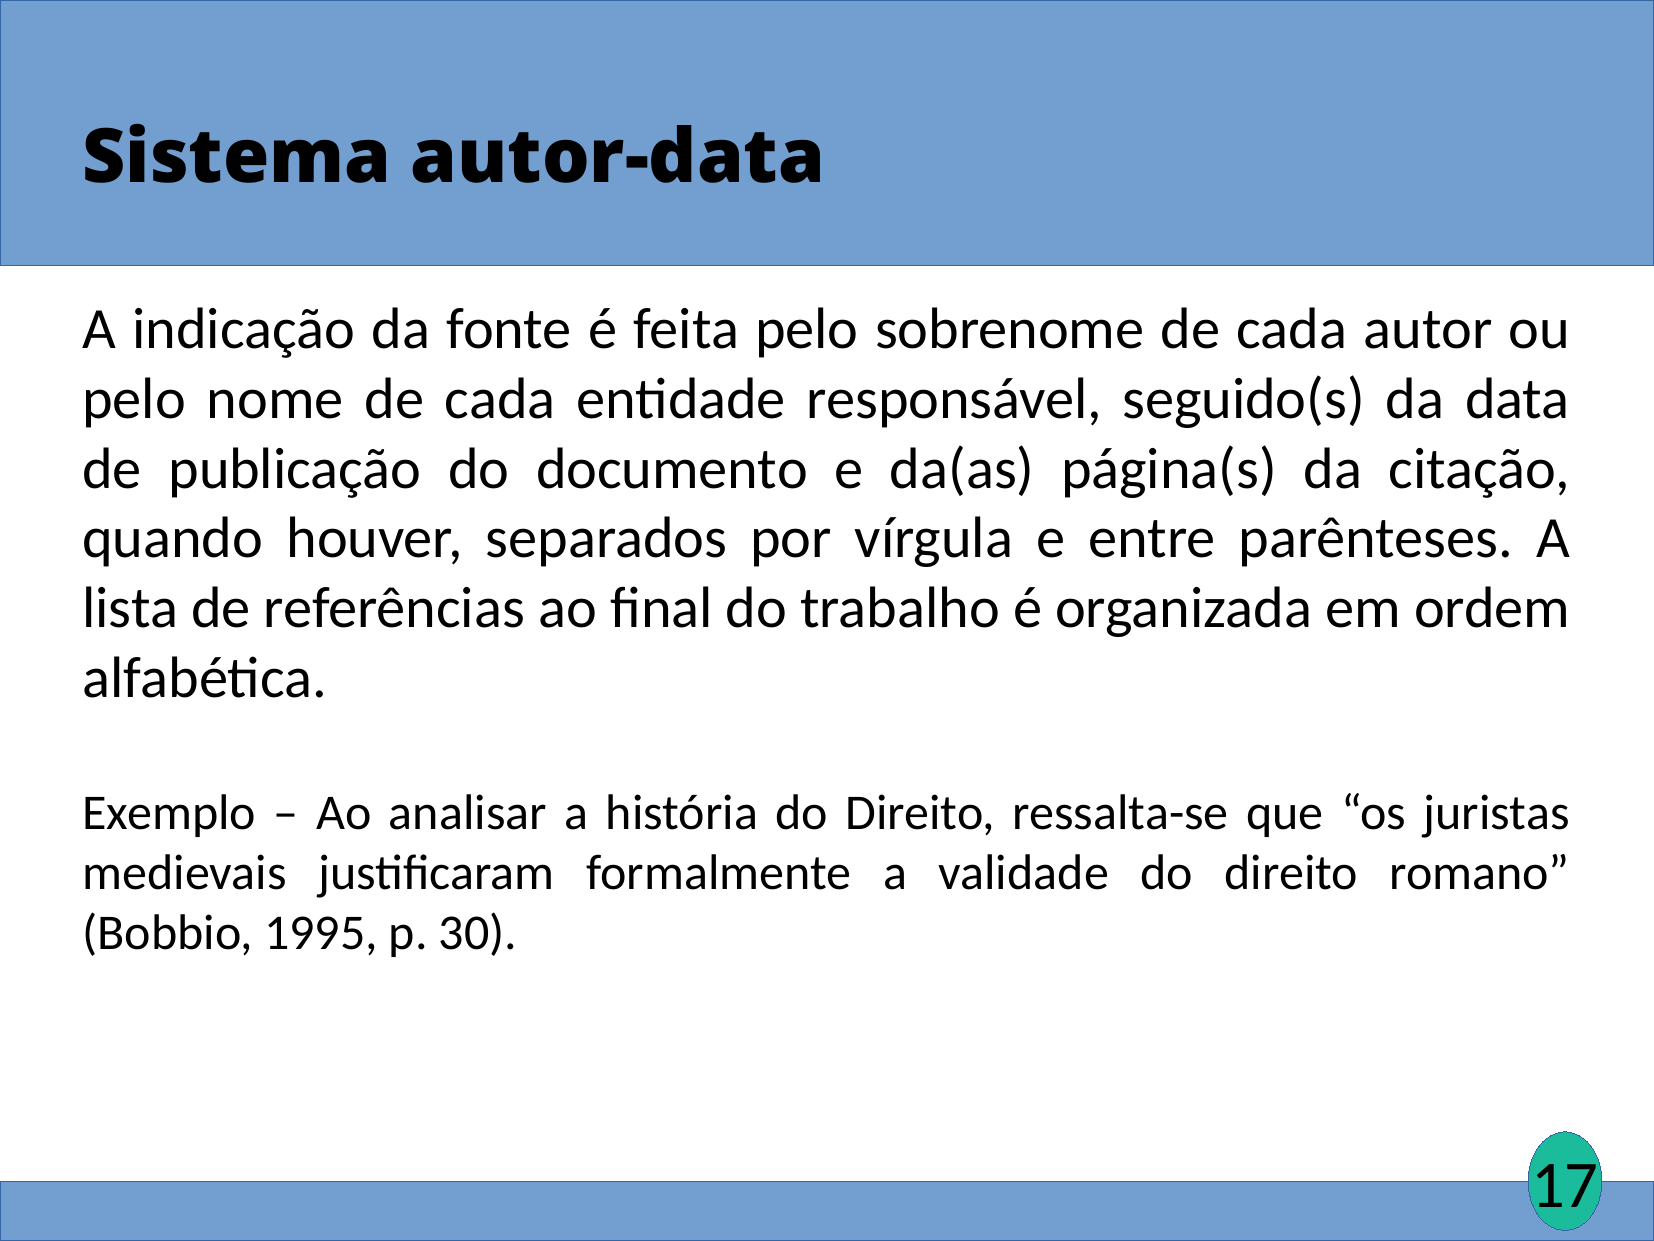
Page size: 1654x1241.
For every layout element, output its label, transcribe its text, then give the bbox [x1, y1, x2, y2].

list A indicação da fonte é feita pelo sobrenome de cada autor ou pelo nome de cada entidade responsável, seguido(s) da data de publicação do documento e da(as) página(s) da citação, quando houver, separados por vírgula e entre parênteses. A lista de referências ao final do trabalho é organizada em ordem alfabética. Exemplo – Ao analisar a história do Direito, ressalta-se que “os juristas medievais justificaram formalmente a validade do direito romano” (Bobbio, 1995, p. 30). [82, 290, 1571, 1130]
title Sistema autor-data [82, 49, 1571, 257]
